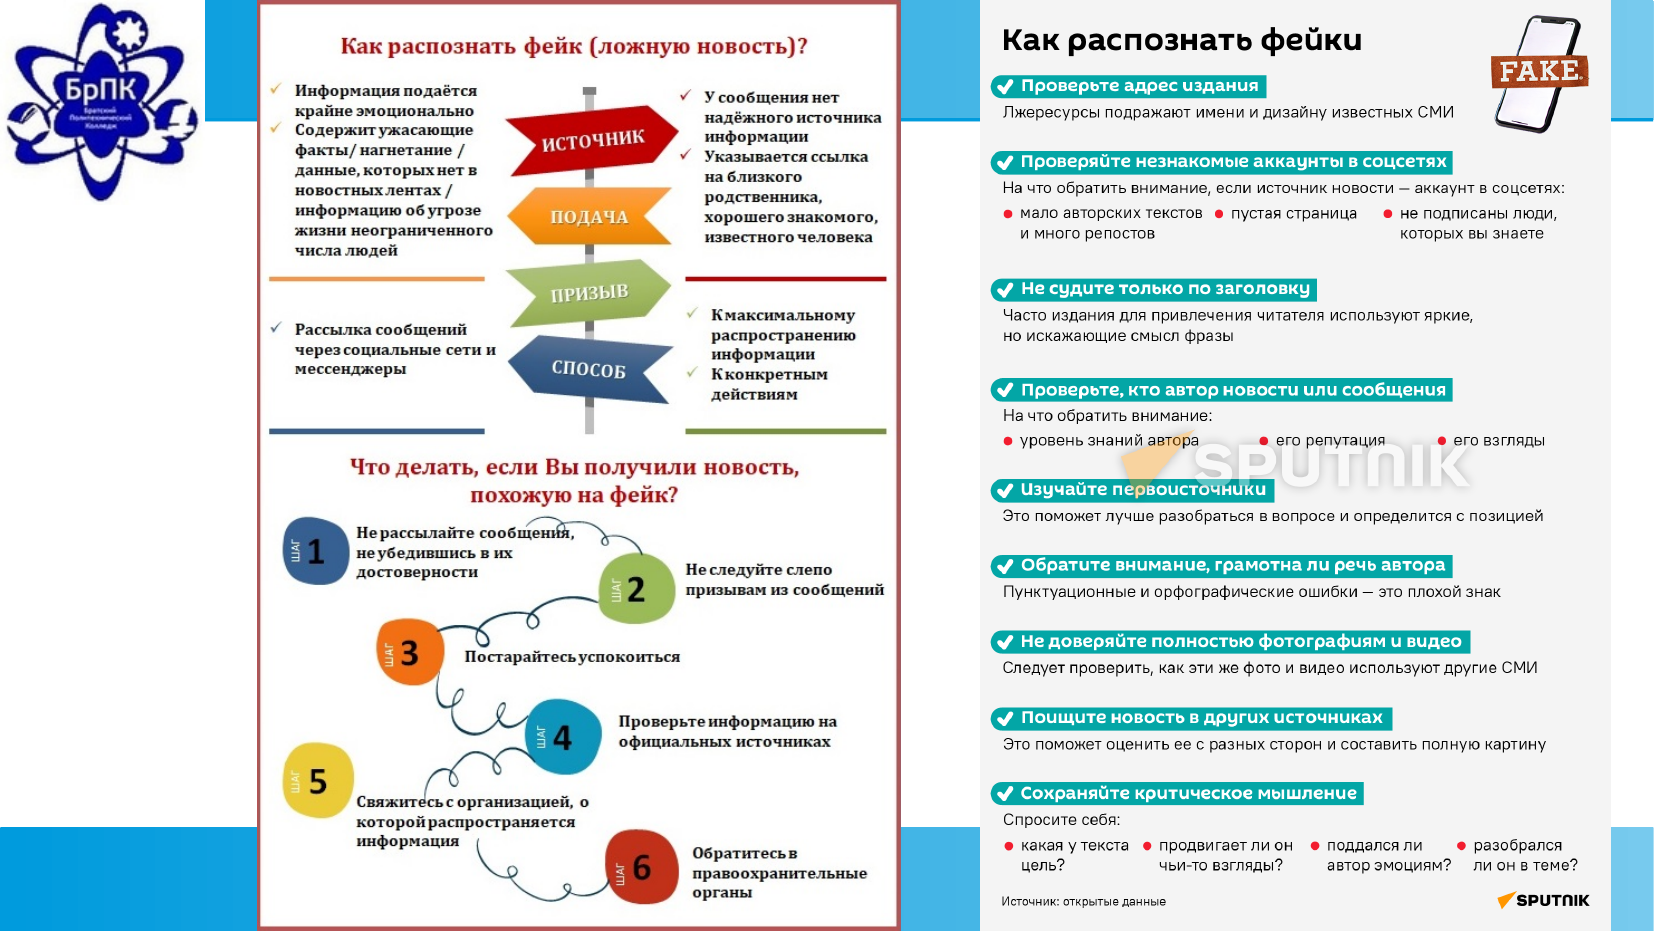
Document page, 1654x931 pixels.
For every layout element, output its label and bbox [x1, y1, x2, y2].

picture [980, 0, 1611, 931]
picture [257, 0, 901, 931]
picture [0, 0, 205, 205]
